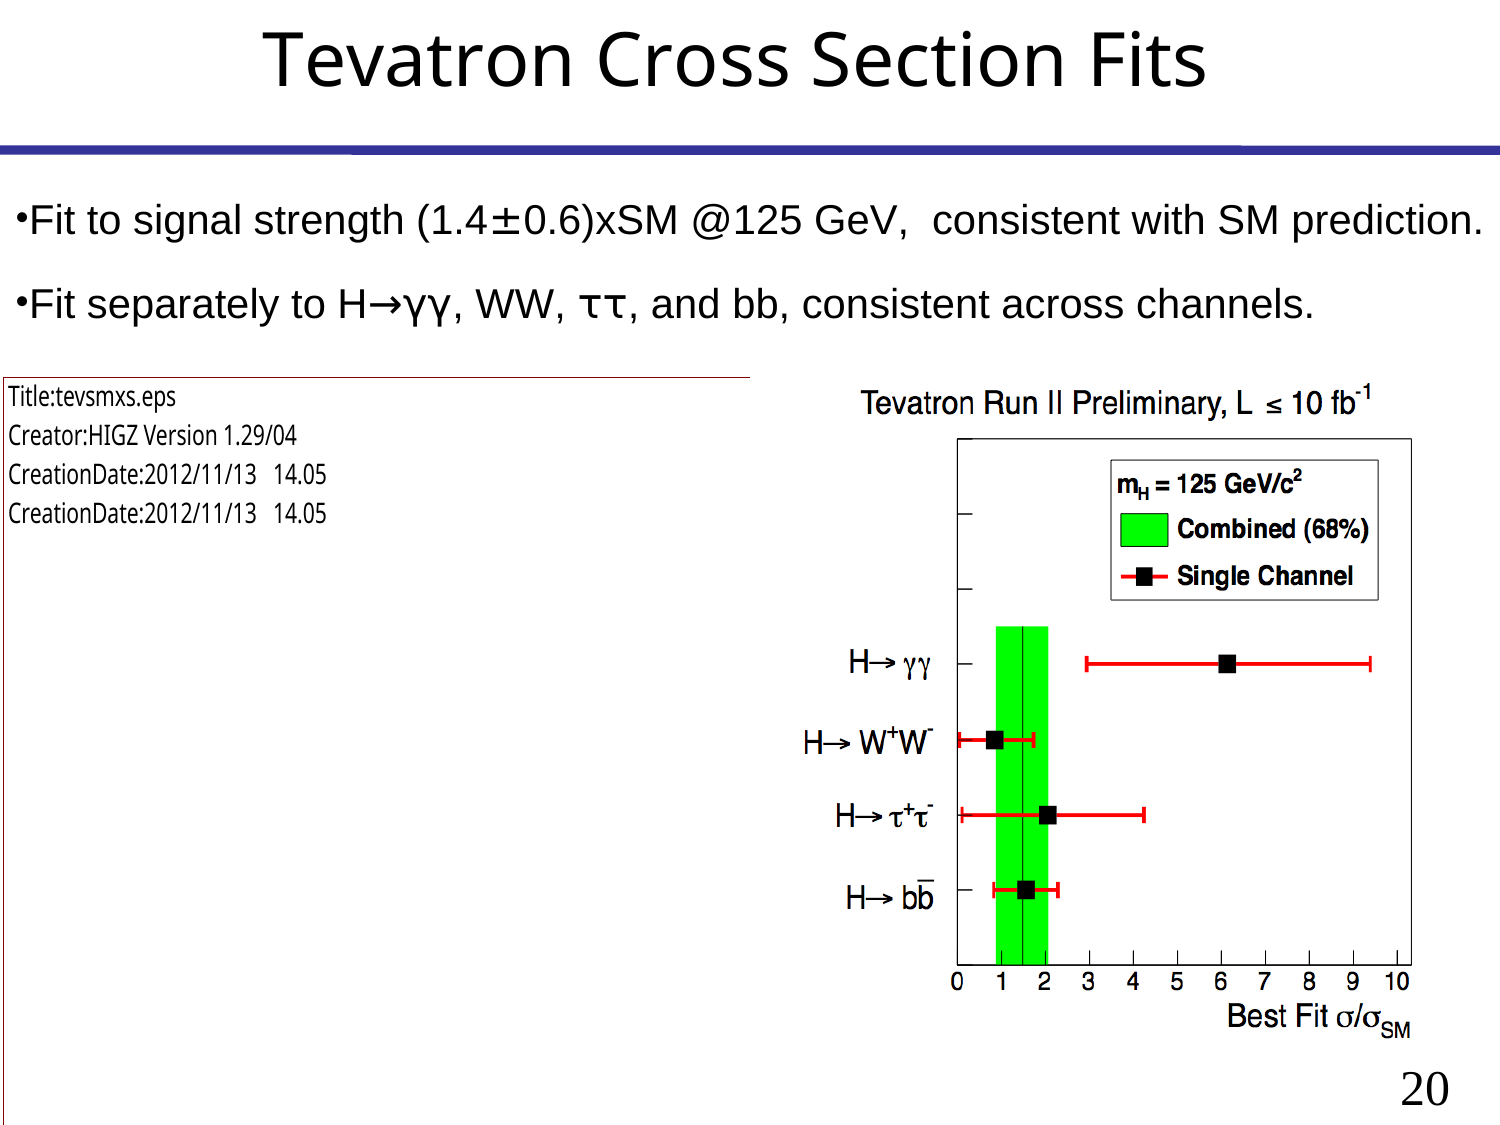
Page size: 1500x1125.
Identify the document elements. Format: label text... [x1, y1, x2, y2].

text_box 20 [1385, 1047, 1466, 1123]
title Tevatron Cross Section Fits [0, 11, 1472, 118]
picture [1, 375, 751, 1125]
picture [795, 374, 1426, 1051]
text_box Fit to signal strength (1.4±0.6)xSM @125 GeV, consistent with SM prediction. Fit separately to H→γγ, WW, ττ, and bb, consistent across channels. [0, 165, 1500, 346]
